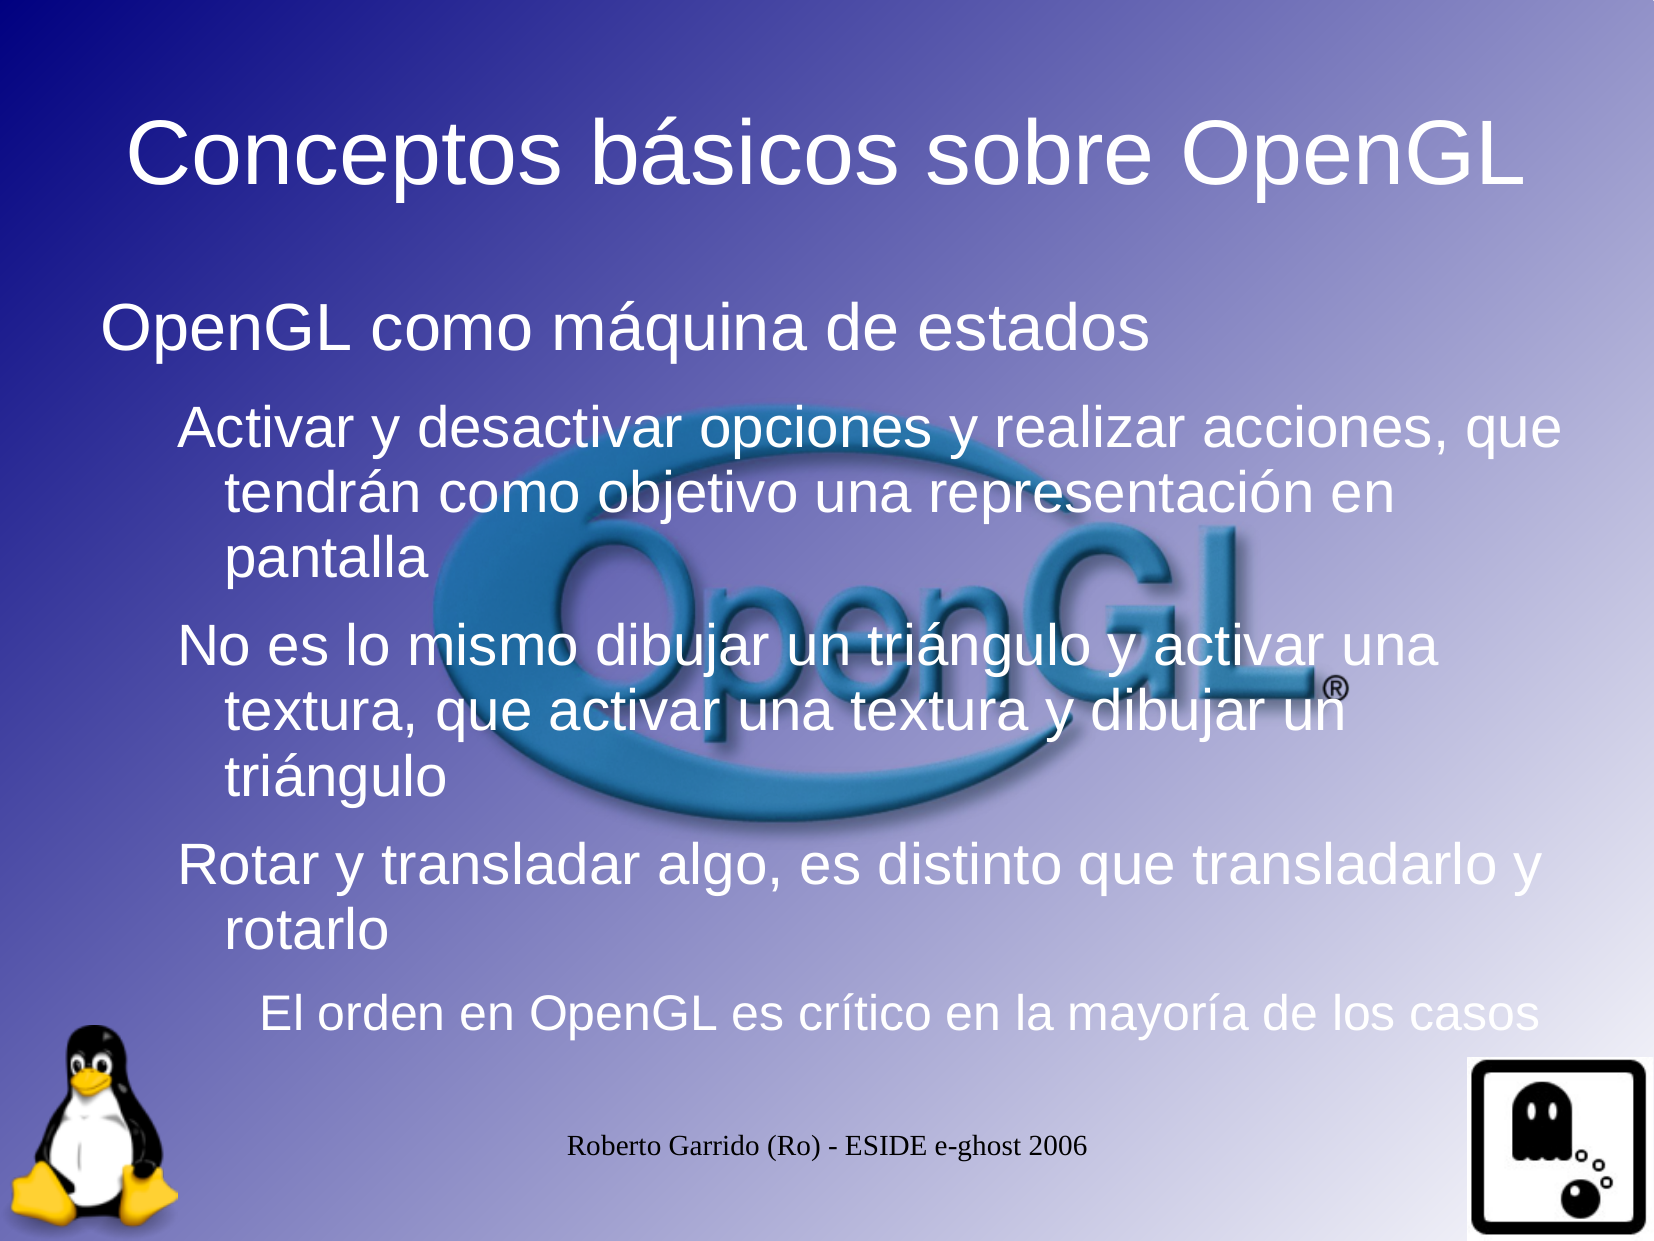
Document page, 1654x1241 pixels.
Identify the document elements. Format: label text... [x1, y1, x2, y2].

picture [1467, 1057, 1654, 1241]
title Conceptos básicos sobre OpenGL [82, 49, 1571, 257]
picture [0, 1025, 178, 1241]
list OpenGL como máquina de estados Activar y desactivar opciones y realizar acciones, que tendrán como objetivo una representación en pantalla No es lo mismo dibujar un triángulo y activar una textura, que activar una textura y dibujar un triángulo Rotar y transladar algo, es distinto que transladarlo y rotarlo El orden en OpenGL es crítico en la mayoría de los casos [82, 290, 1571, 1109]
